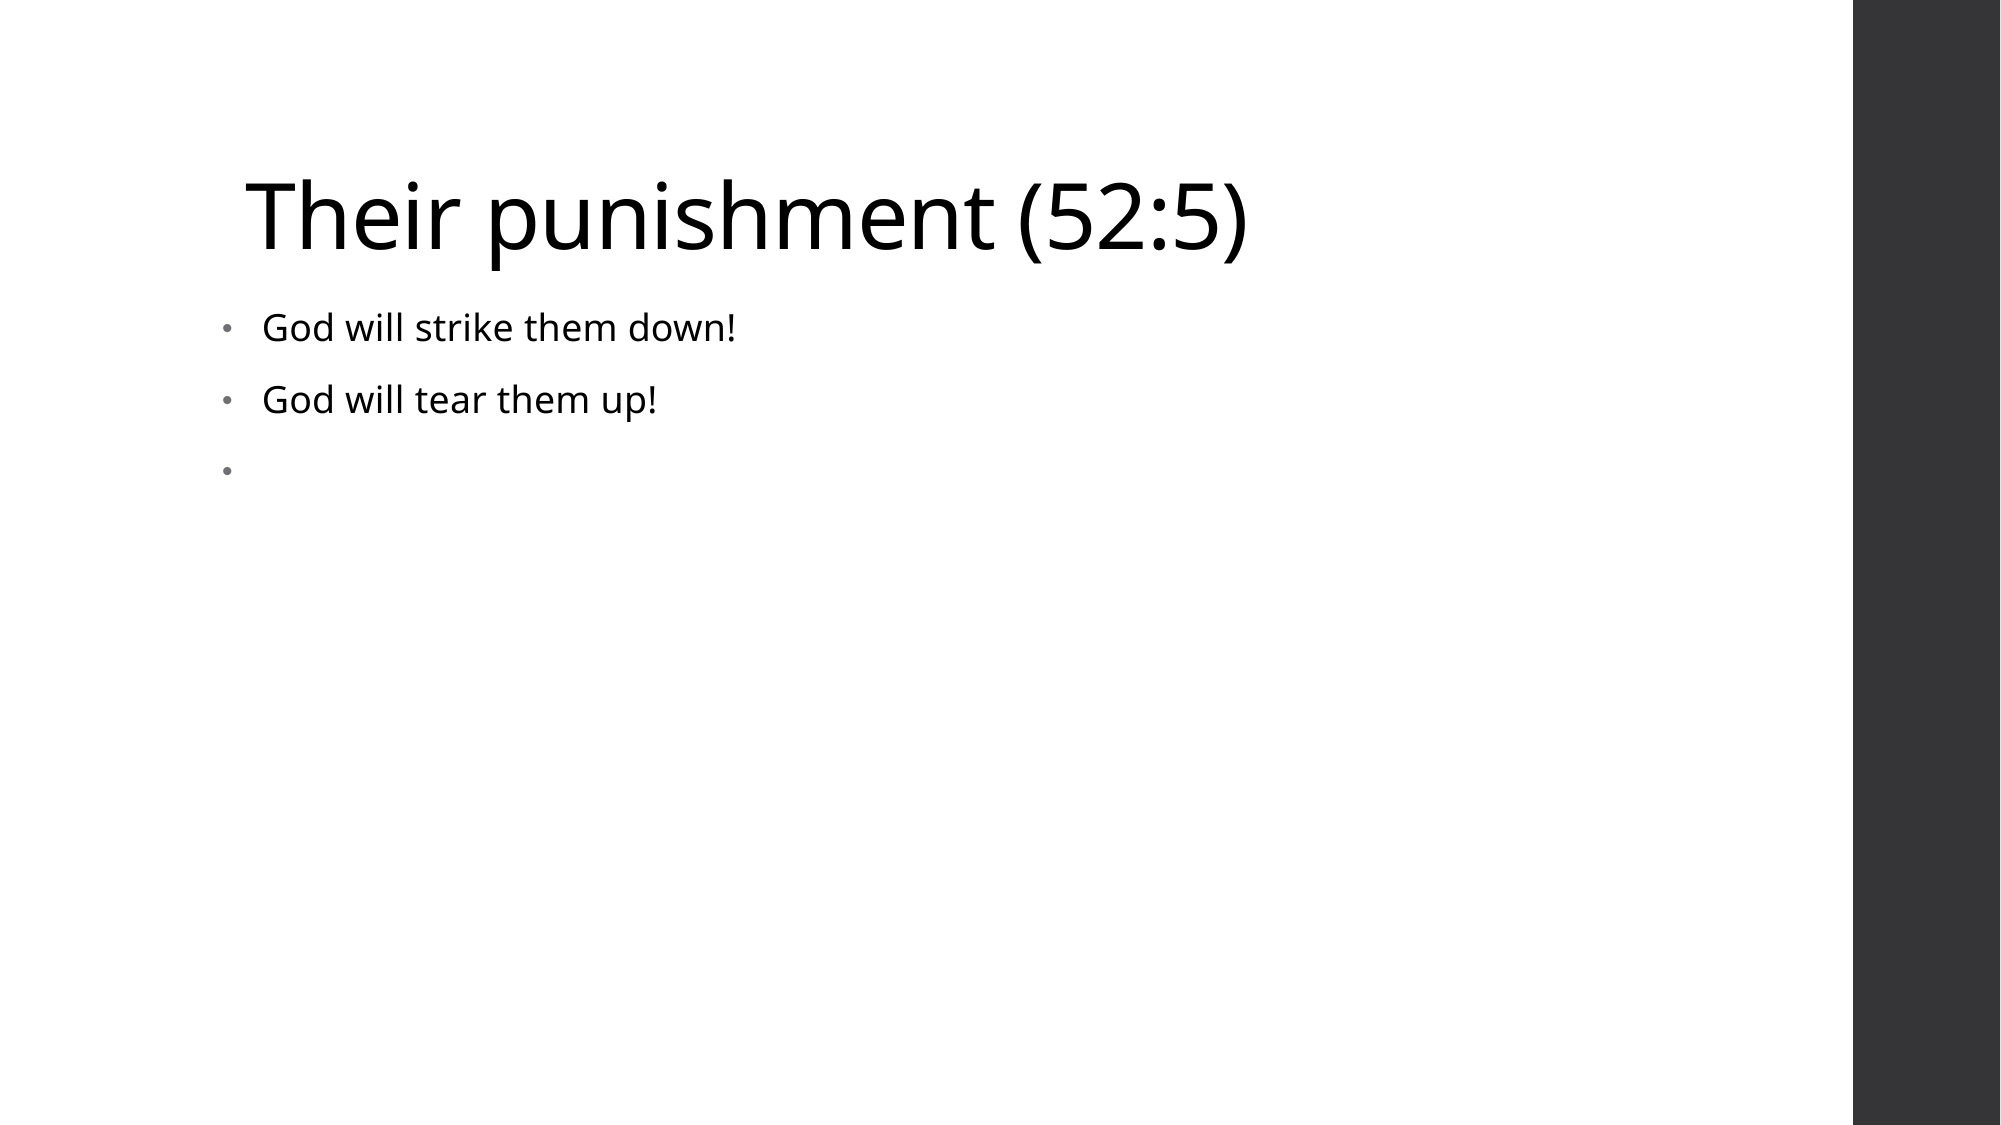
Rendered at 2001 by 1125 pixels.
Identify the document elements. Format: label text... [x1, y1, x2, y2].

title Their punishment (52:5) [206, 60, 1797, 278]
list God will strike them down! God will tear them up! [206, 299, 1617, 1014]
